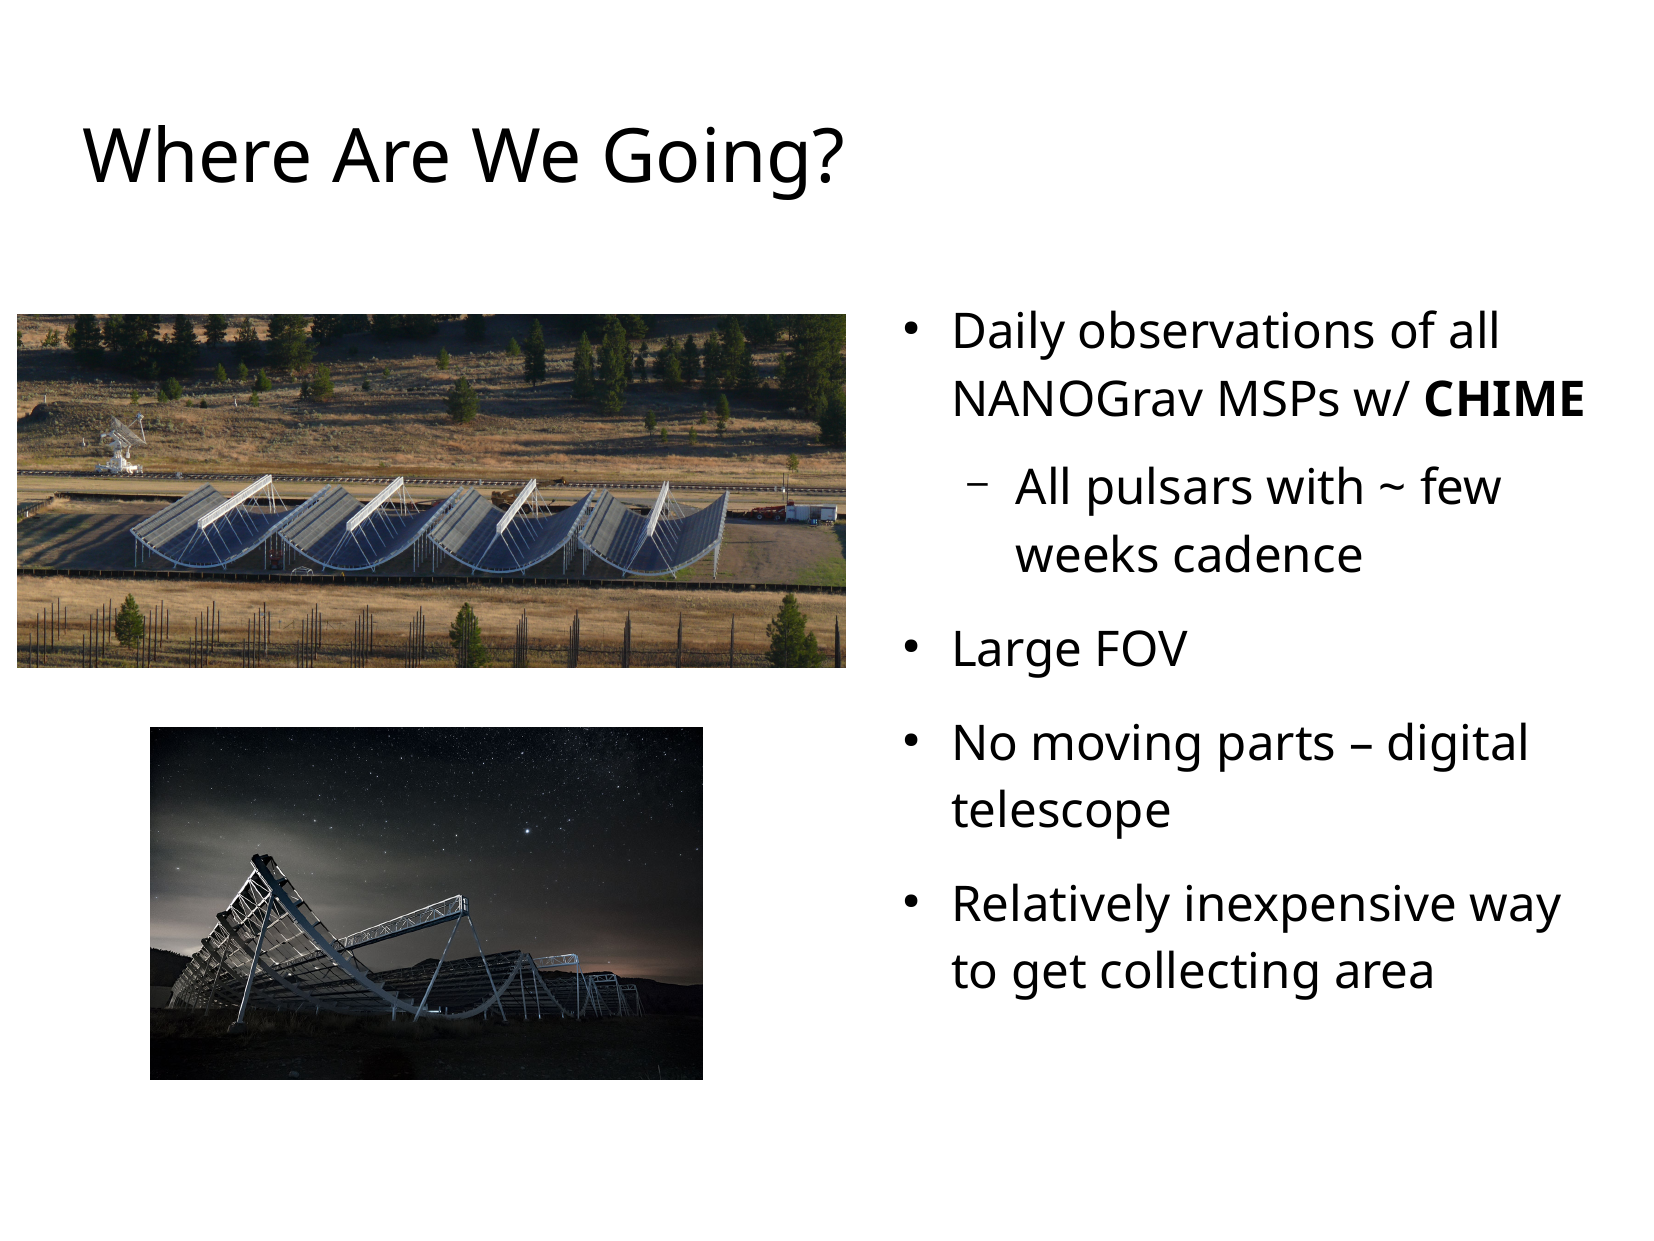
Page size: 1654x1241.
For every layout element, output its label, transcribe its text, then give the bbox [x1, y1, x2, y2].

picture [150, 727, 703, 1080]
title Where Are We Going? [82, 49, 1571, 257]
picture [17, 314, 846, 668]
list Daily observations of all NANOGrav MSPs w/ CHIME All pulsars with ~ few weeks cadence Large FOV No moving parts – digital telescope Relatively inexpensive way to get collecting area [886, 296, 1613, 1016]
